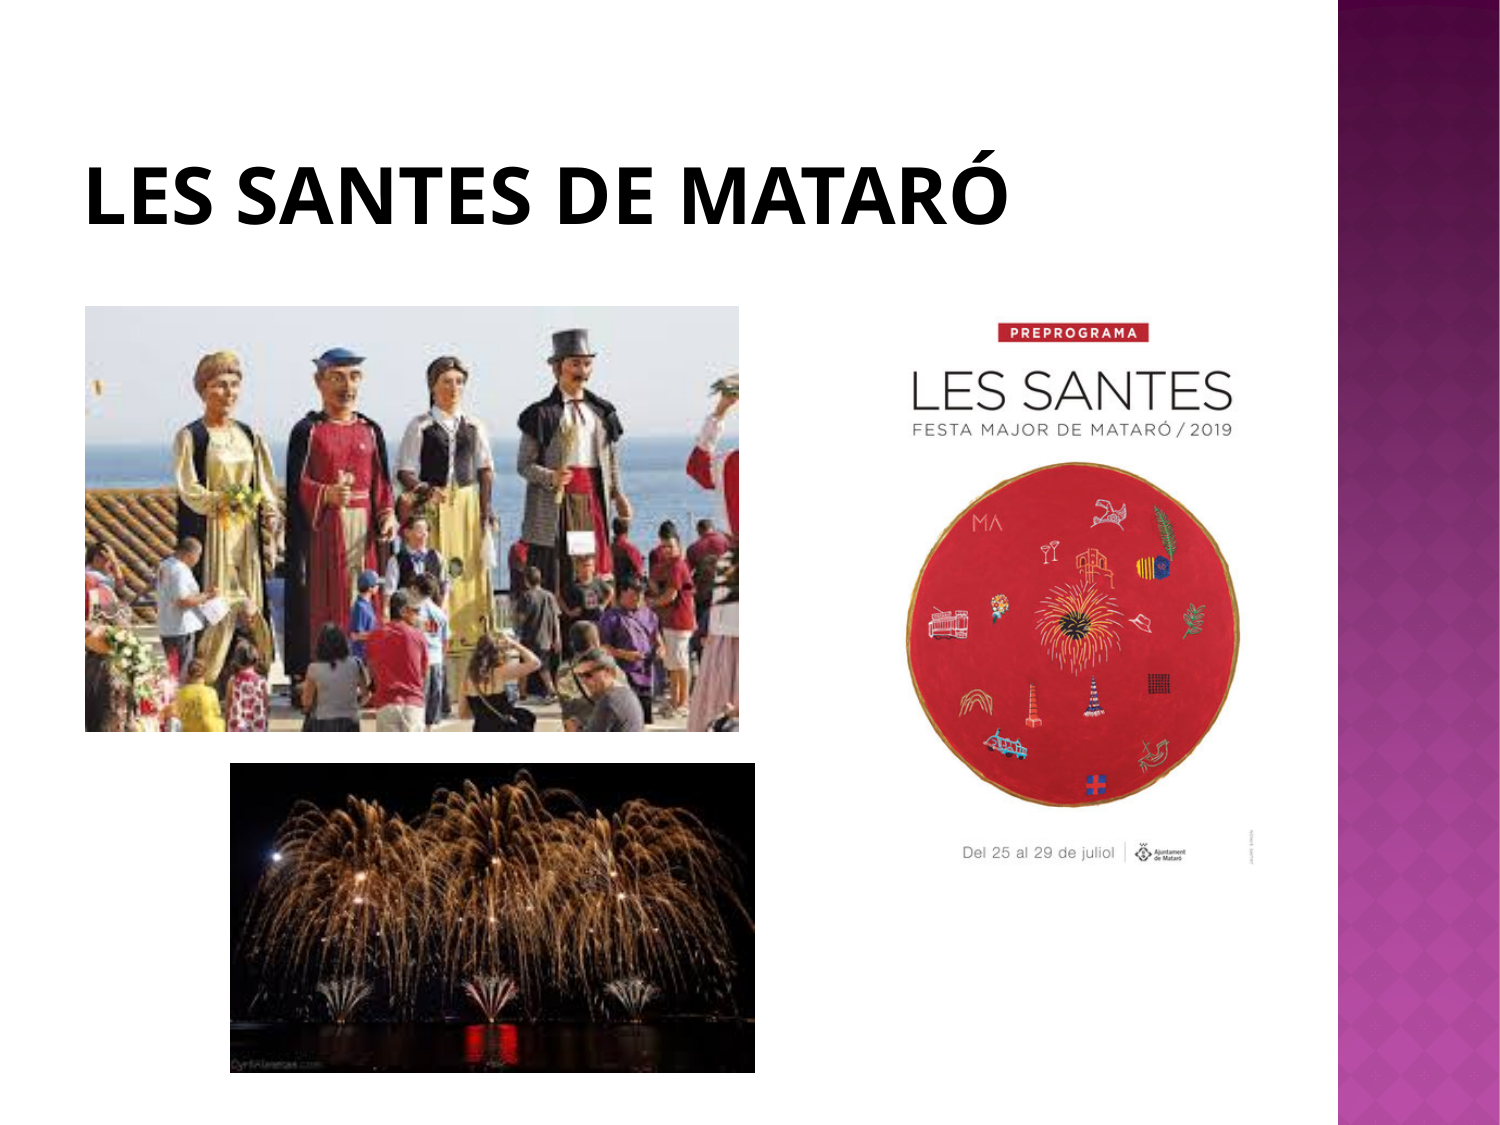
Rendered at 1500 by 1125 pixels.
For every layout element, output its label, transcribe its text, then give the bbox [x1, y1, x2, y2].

picture [230, 763, 755, 1073]
picture [85, 306, 739, 732]
title LES SANTES DE MATARÓ [75, 52, 1264, 240]
picture [856, 290, 1291, 906]
